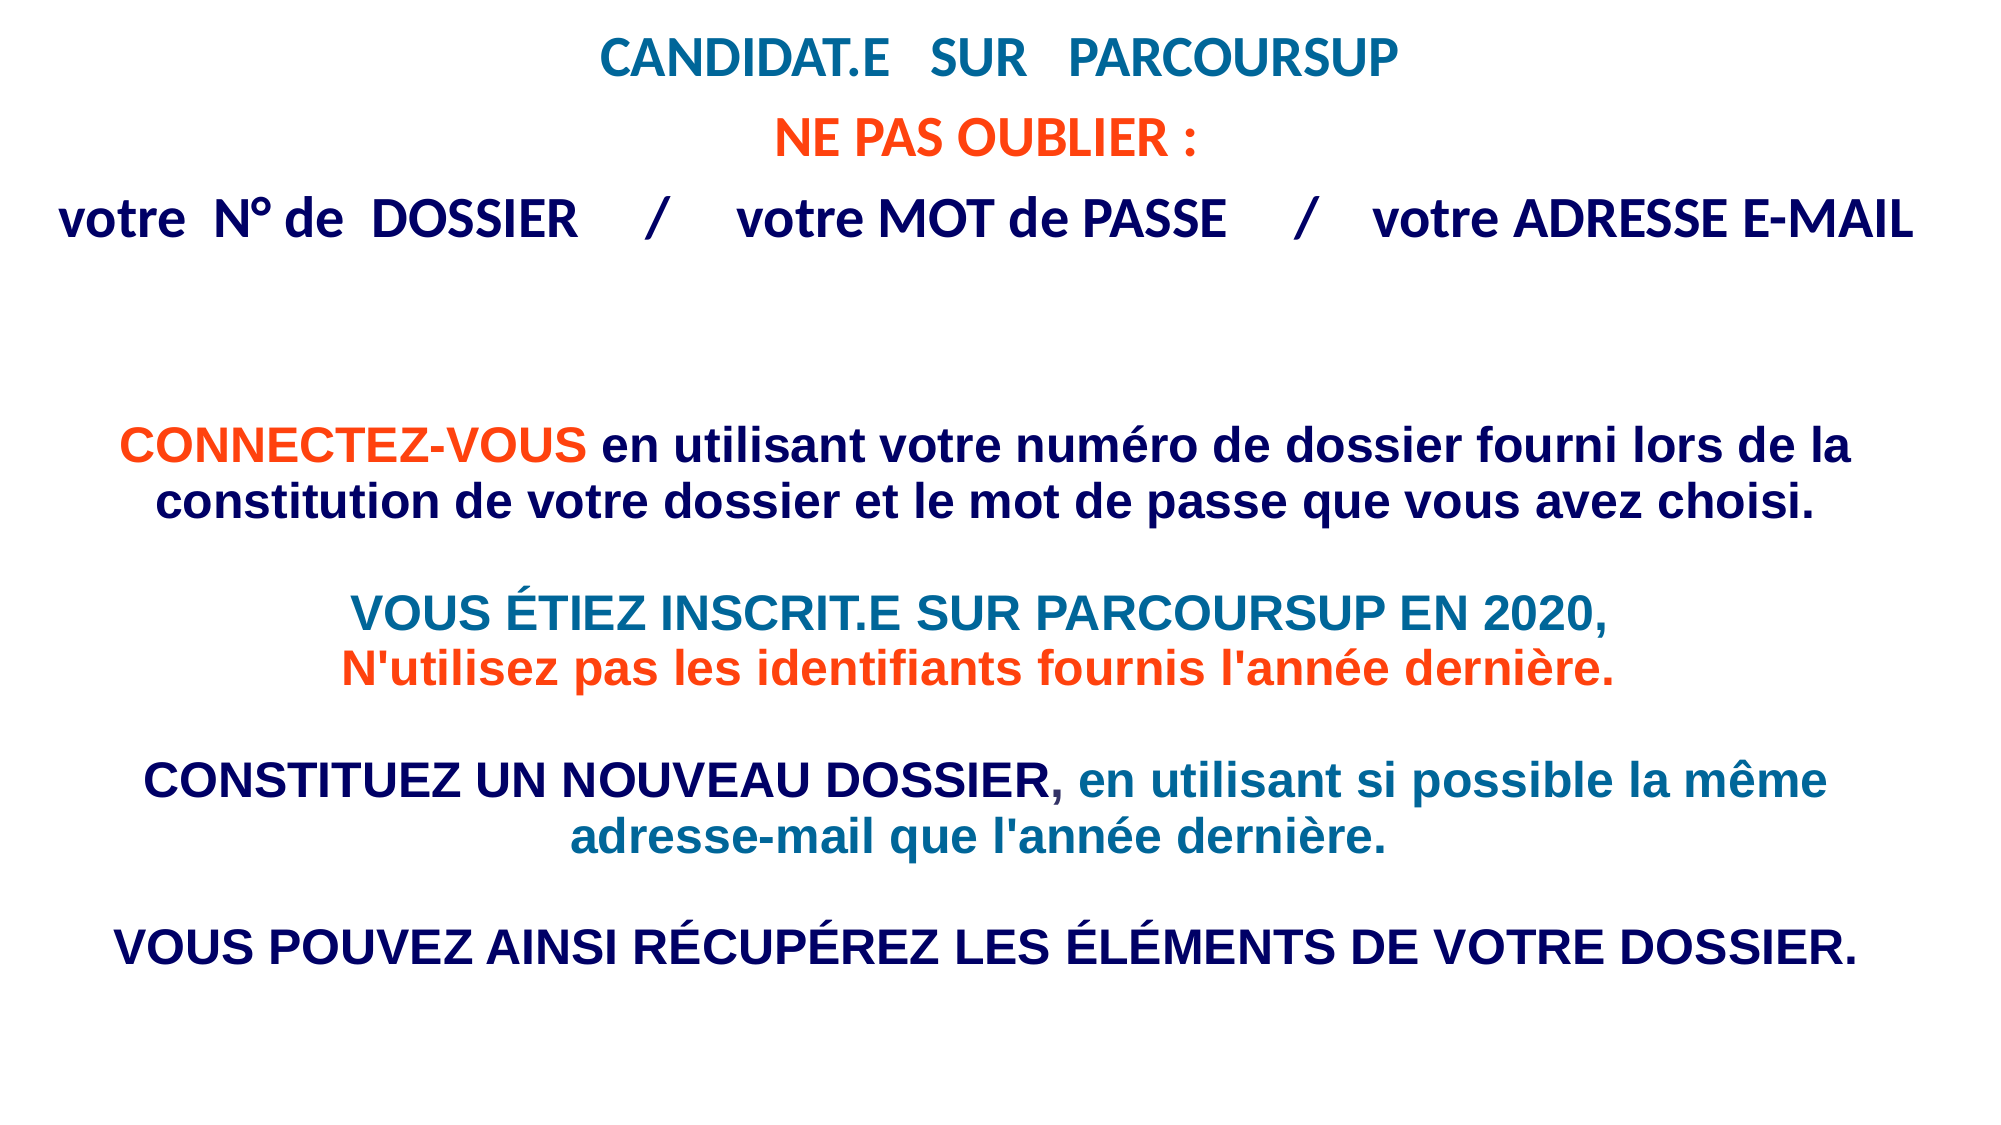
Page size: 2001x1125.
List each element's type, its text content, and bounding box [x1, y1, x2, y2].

title CANDIDAT.E SUR PARCOURSUP NE PAS OUBLIER : votre N° de DOSSIER / votre MOT de PASSE / votre ADRESSE E-MAIL [0, 0, 2000, 278]
subtitle CONNECTEZ-VOUS en utilisant votre numéro de dossier fourni lors de la constitution de votre dossier et le mot de passe que vous avez choisi. VOUS ÉTIEZ INSCRIT.E SUR PARCOURSUP EN 2020, N'utilisez pas les identifiants fournis l'année dernière. CONSTITUEZ UN NOUVEAU DOSSIER, en utilisant si possible la même adresse-mail que l'année dernière. VOUS POUVEZ AINSI RÉCUPÉREZ LES ÉLÉMENTS DE VOTRE DOSSIER. [82, 330, 1890, 1063]
